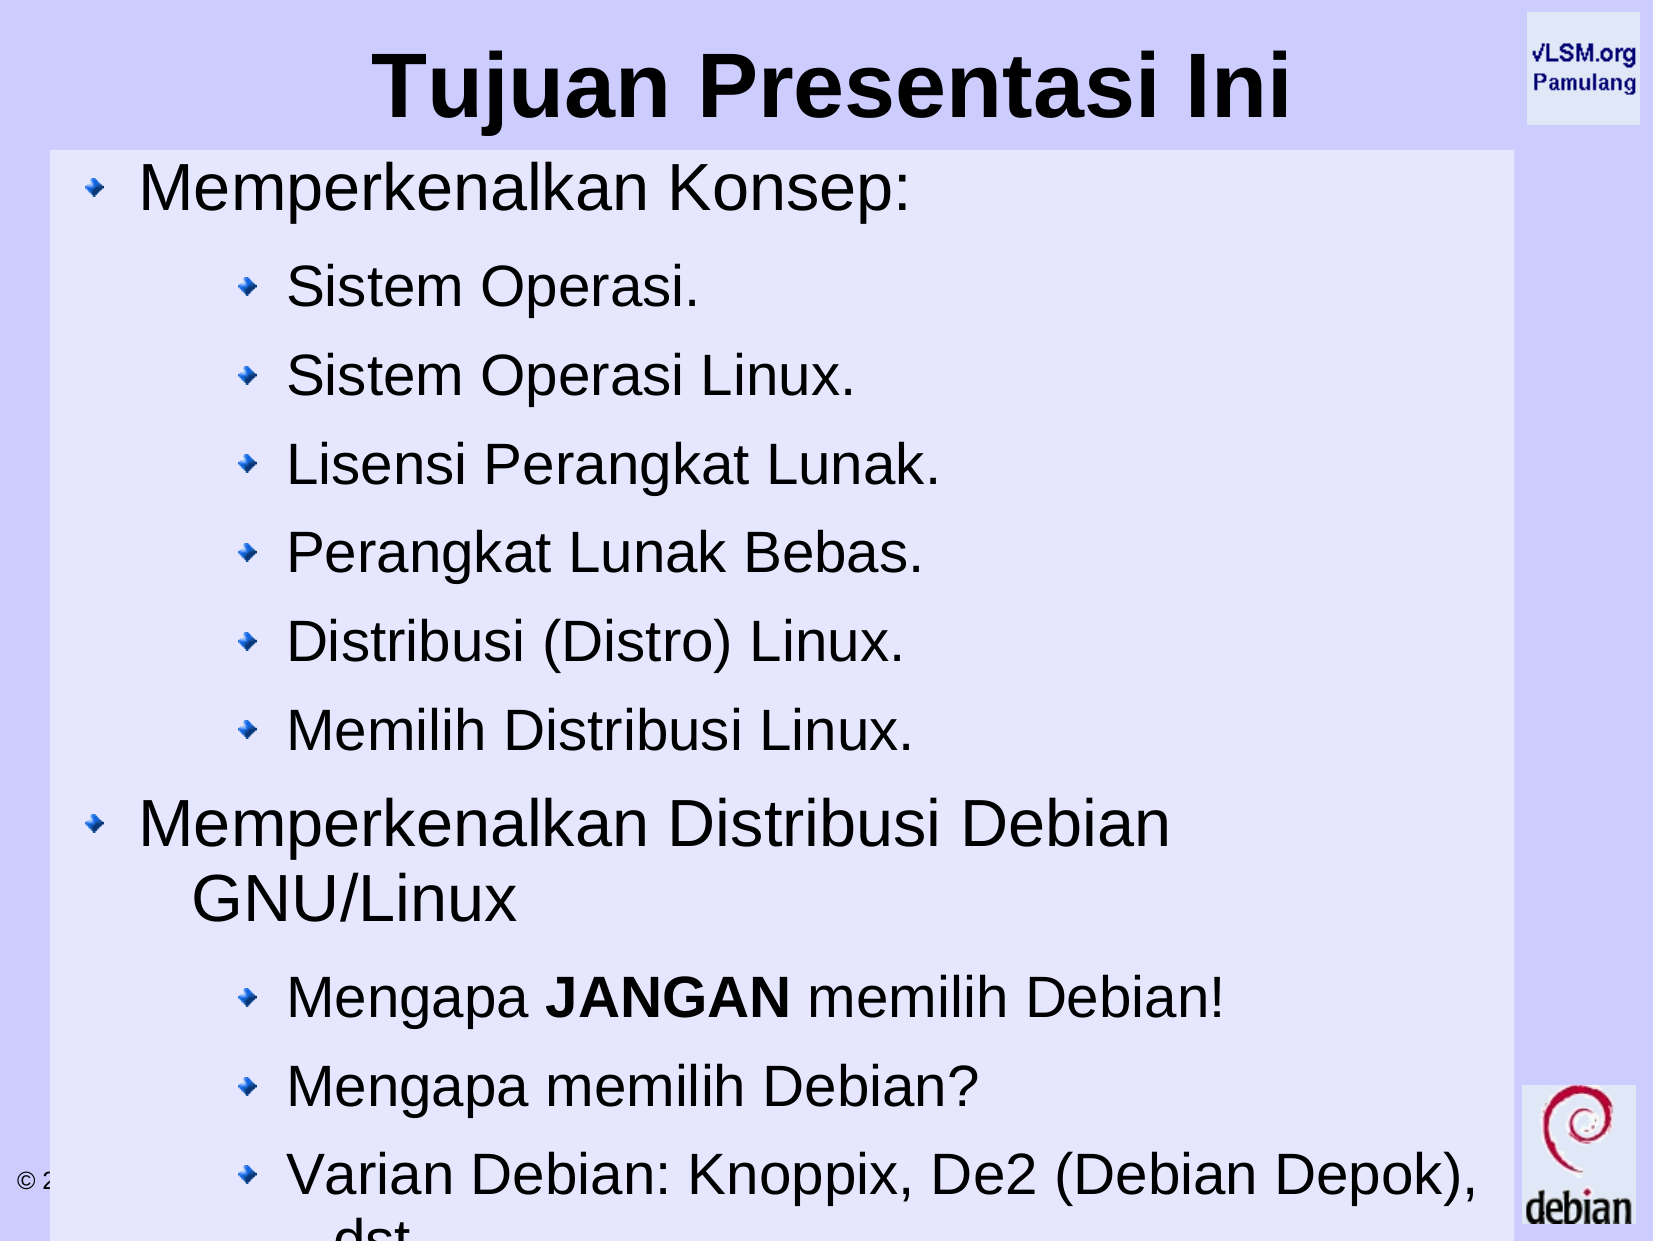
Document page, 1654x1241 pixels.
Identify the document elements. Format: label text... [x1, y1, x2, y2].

picture [1527, 12, 1640, 125]
picture [238, 1165, 257, 1184]
picture [1522, 1085, 1636, 1224]
title Tujuan Presentasi Ini [40, 31, 1625, 142]
list Memperkenalkan Konsep: Sistem Operasi. Sistem Operasi Linux. Lisensi Perangkat Lunak. Perangkat Lunak Bebas. Distribusi (Distro) Linux. Memilih Distribusi Linux. Memperkenalkan Distribusi Debian GNU/Linux Mengapa JANGAN memilih Debian! Mengapa memilih Debian? Varian Debian: Knoppix, De2 (Debian Depok), dst. [49, 149, 1515, 1133]
